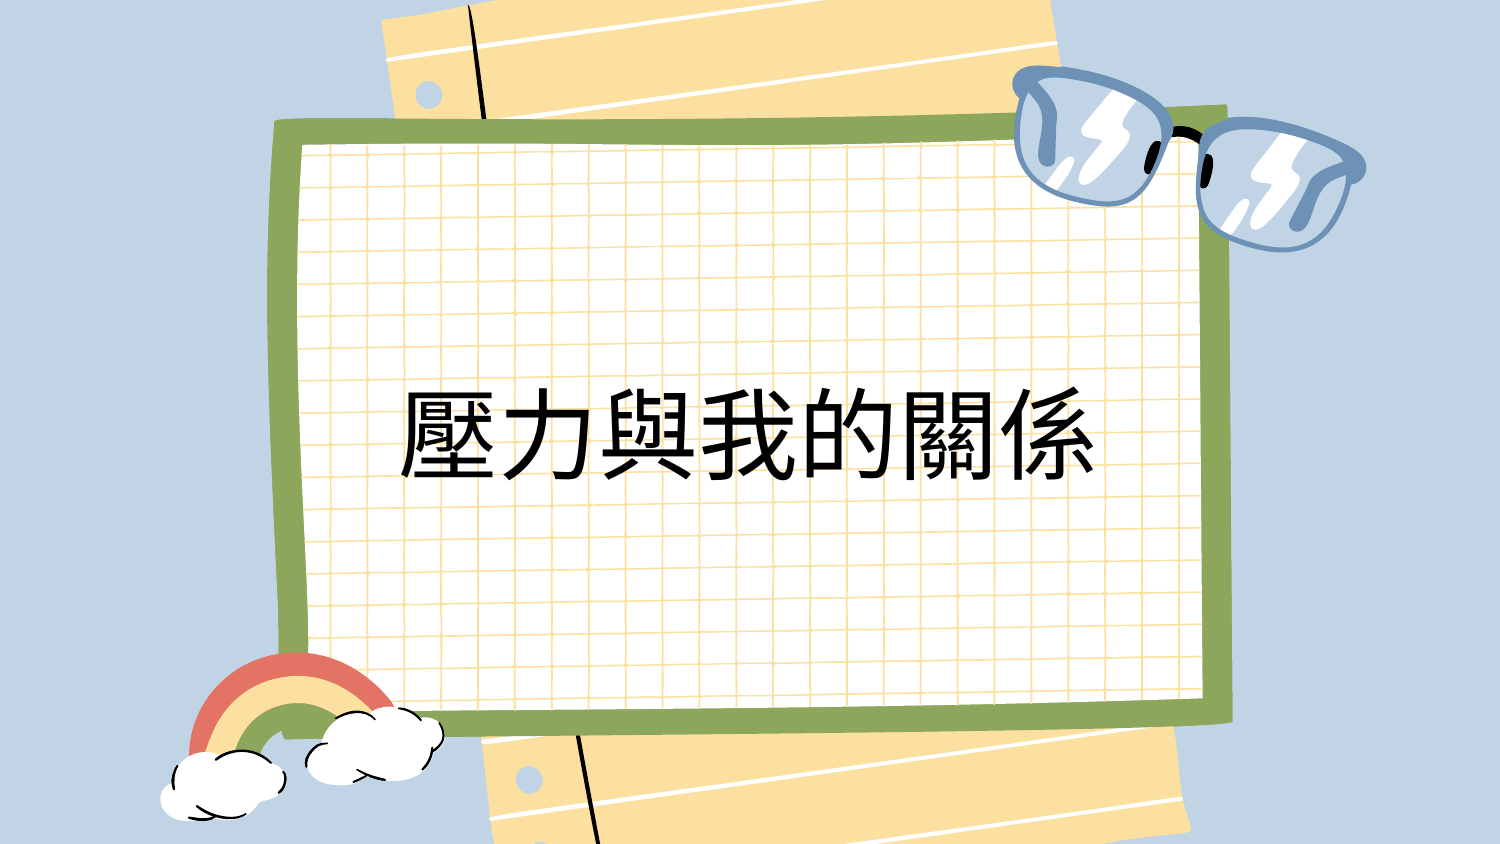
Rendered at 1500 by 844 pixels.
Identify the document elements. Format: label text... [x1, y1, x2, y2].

text_box [160, 0, 1367, 844]
text_box 壓力與我的關係 [345, 305, 1151, 501]
